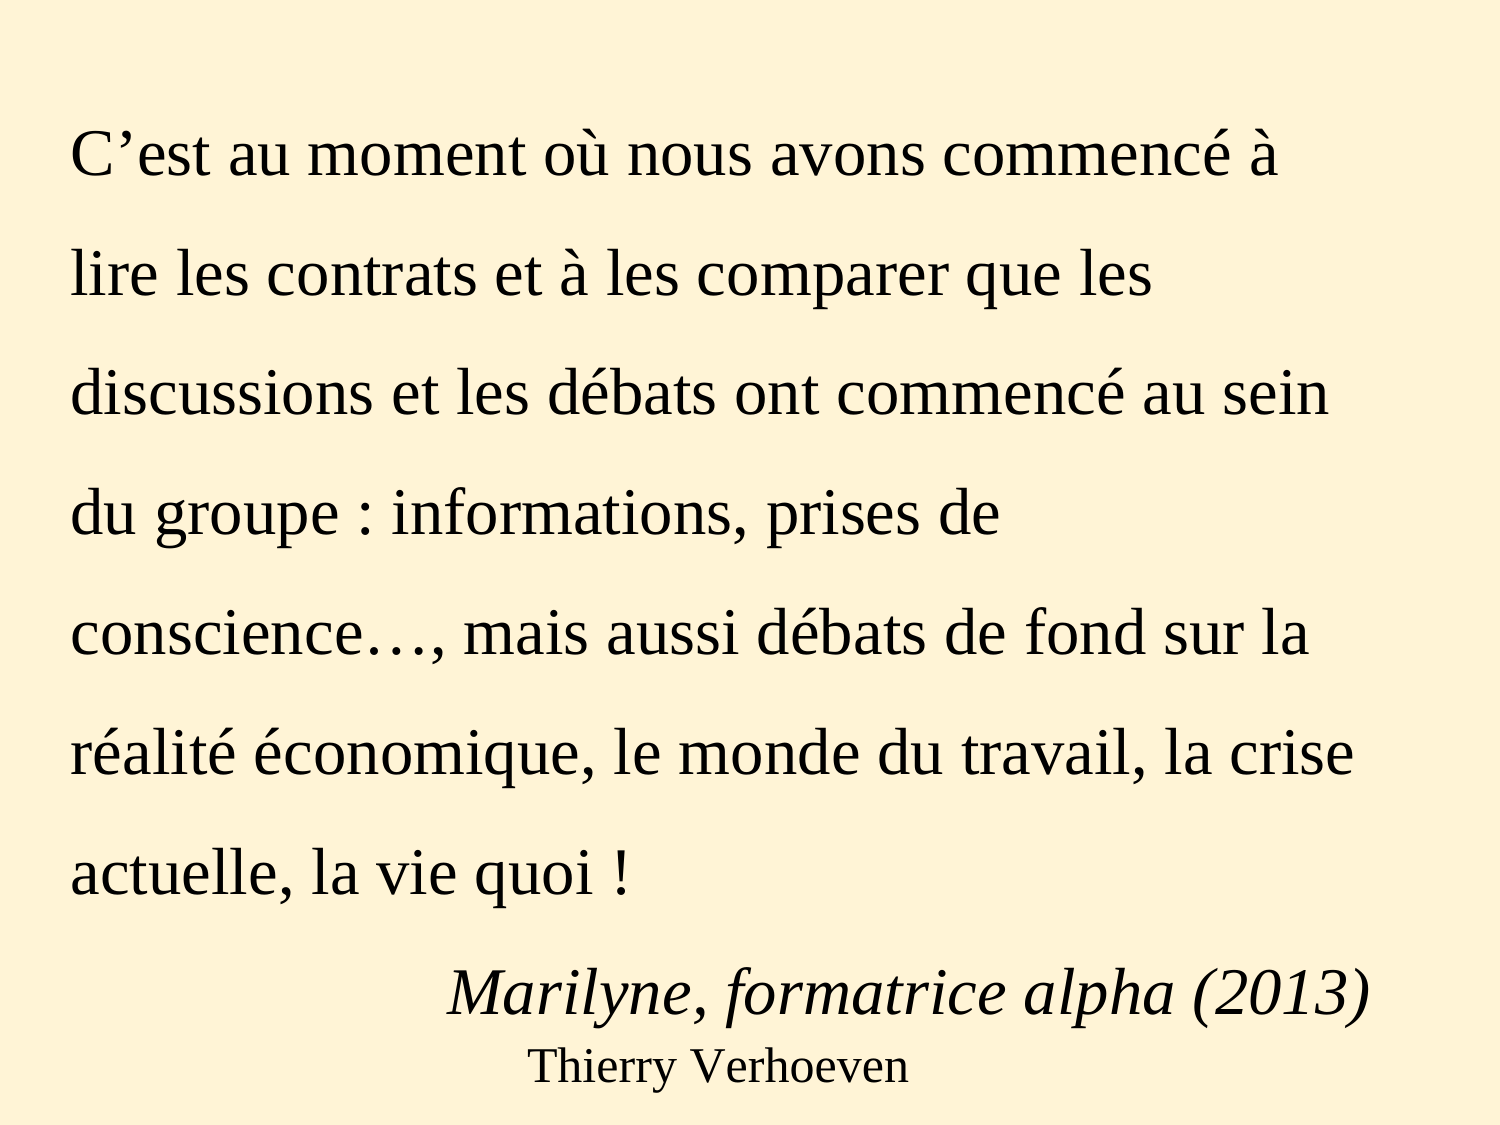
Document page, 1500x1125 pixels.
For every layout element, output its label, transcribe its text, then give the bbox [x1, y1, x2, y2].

text_box C’est au moment où nous avons commencé à lire les contrats et à les comparer que les discussions et les débats ont commencé au sein du groupe : informations, prises de conscience…, mais aussi débats de fond sur la réalité économique, le monde du travail, la crise actuelle, la vie quoi ! Marilyne, formatrice alpha (2013) [55, 60, 1388, 1036]
